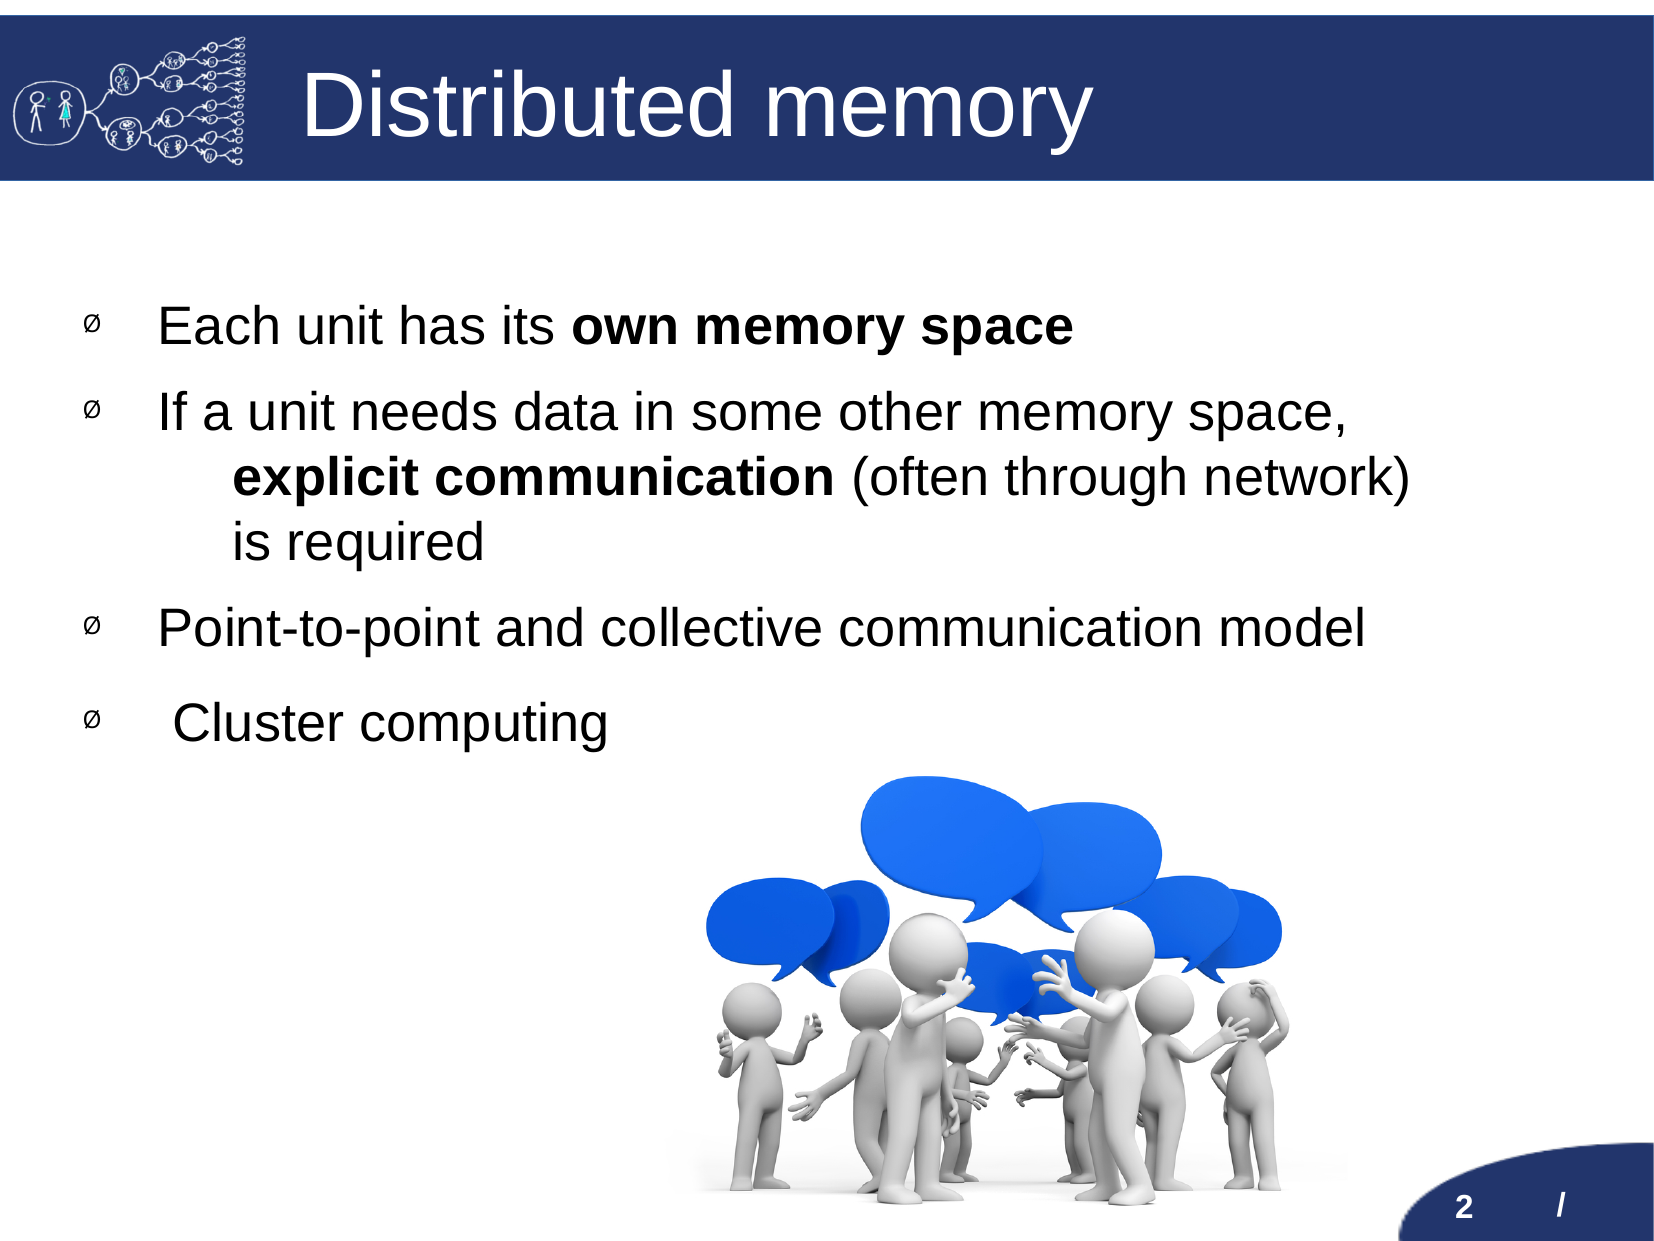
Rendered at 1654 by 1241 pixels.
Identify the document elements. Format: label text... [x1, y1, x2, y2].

text_box [1455, 1185, 1546, 1226]
picture [660, 856, 1348, 1218]
list Each unit has its own memory space If a unit needs data in some other memory space, explicit communication (often through network) is required Point-to-point and collective communication model Cluster computing [82, 290, 1571, 856]
title Distributed memory [300, 48, 1571, 152]
